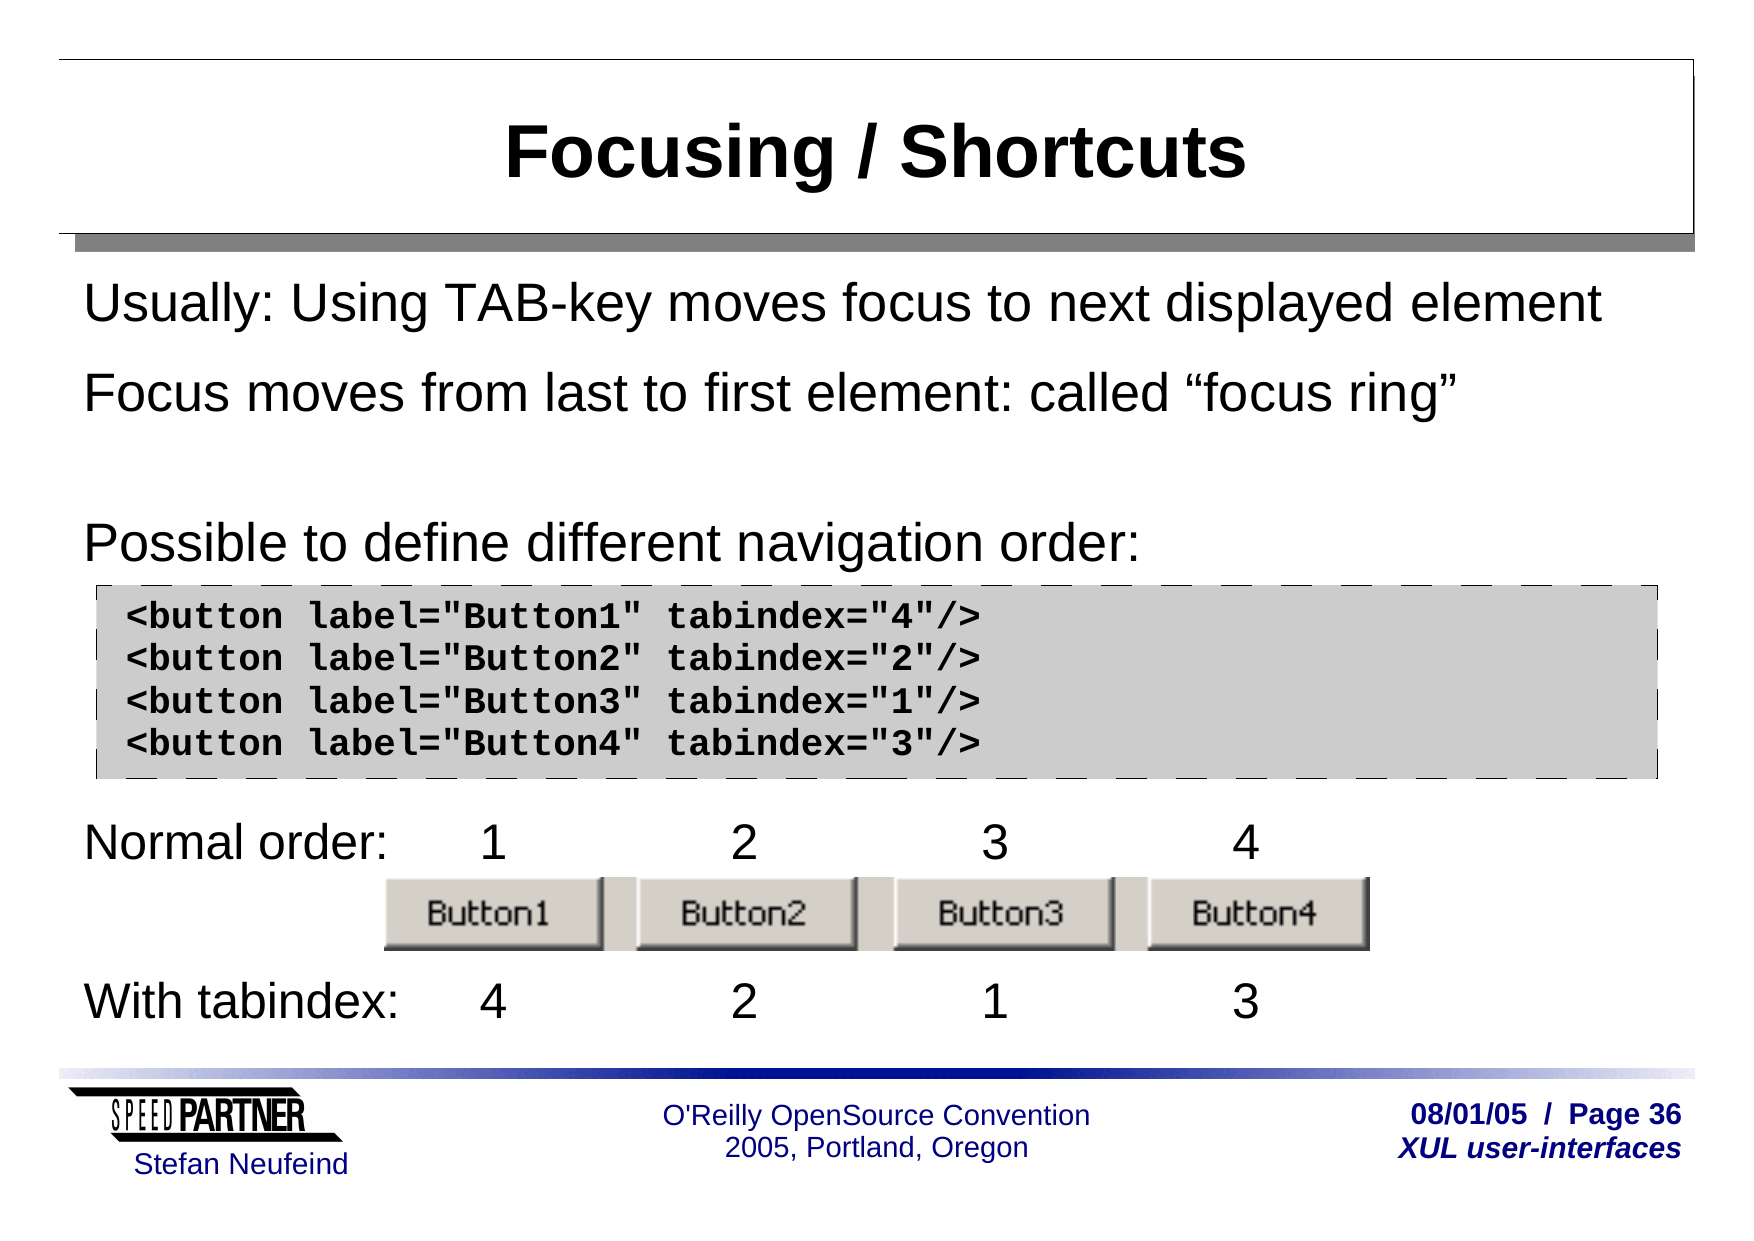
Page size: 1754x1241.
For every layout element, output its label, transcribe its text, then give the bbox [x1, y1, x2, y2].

picture [59, 1068, 1695, 1079]
title Focusing / Shortcuts [59, 59, 1695, 244]
text_box With tabindex: 4 2 1 3 [83, 973, 1370, 1030]
picture [64, 1082, 348, 1146]
picture [384, 877, 1370, 951]
text_box Normal order: 1 2 3 4 [83, 814, 1370, 871]
list Usually: Using TAB-key moves focus to next displayed element Focus moves from last to first element: called “focus ring” Possible to define different navigation order: [71, 272, 1695, 574]
text_box <button label="Button1" tabindex="4"/> <button label="Button2" tabindex="2"/> <button label="Button3" tabindex="1"/> <button label="Button4" tabindex="3"/> [96, 585, 1658, 779]
